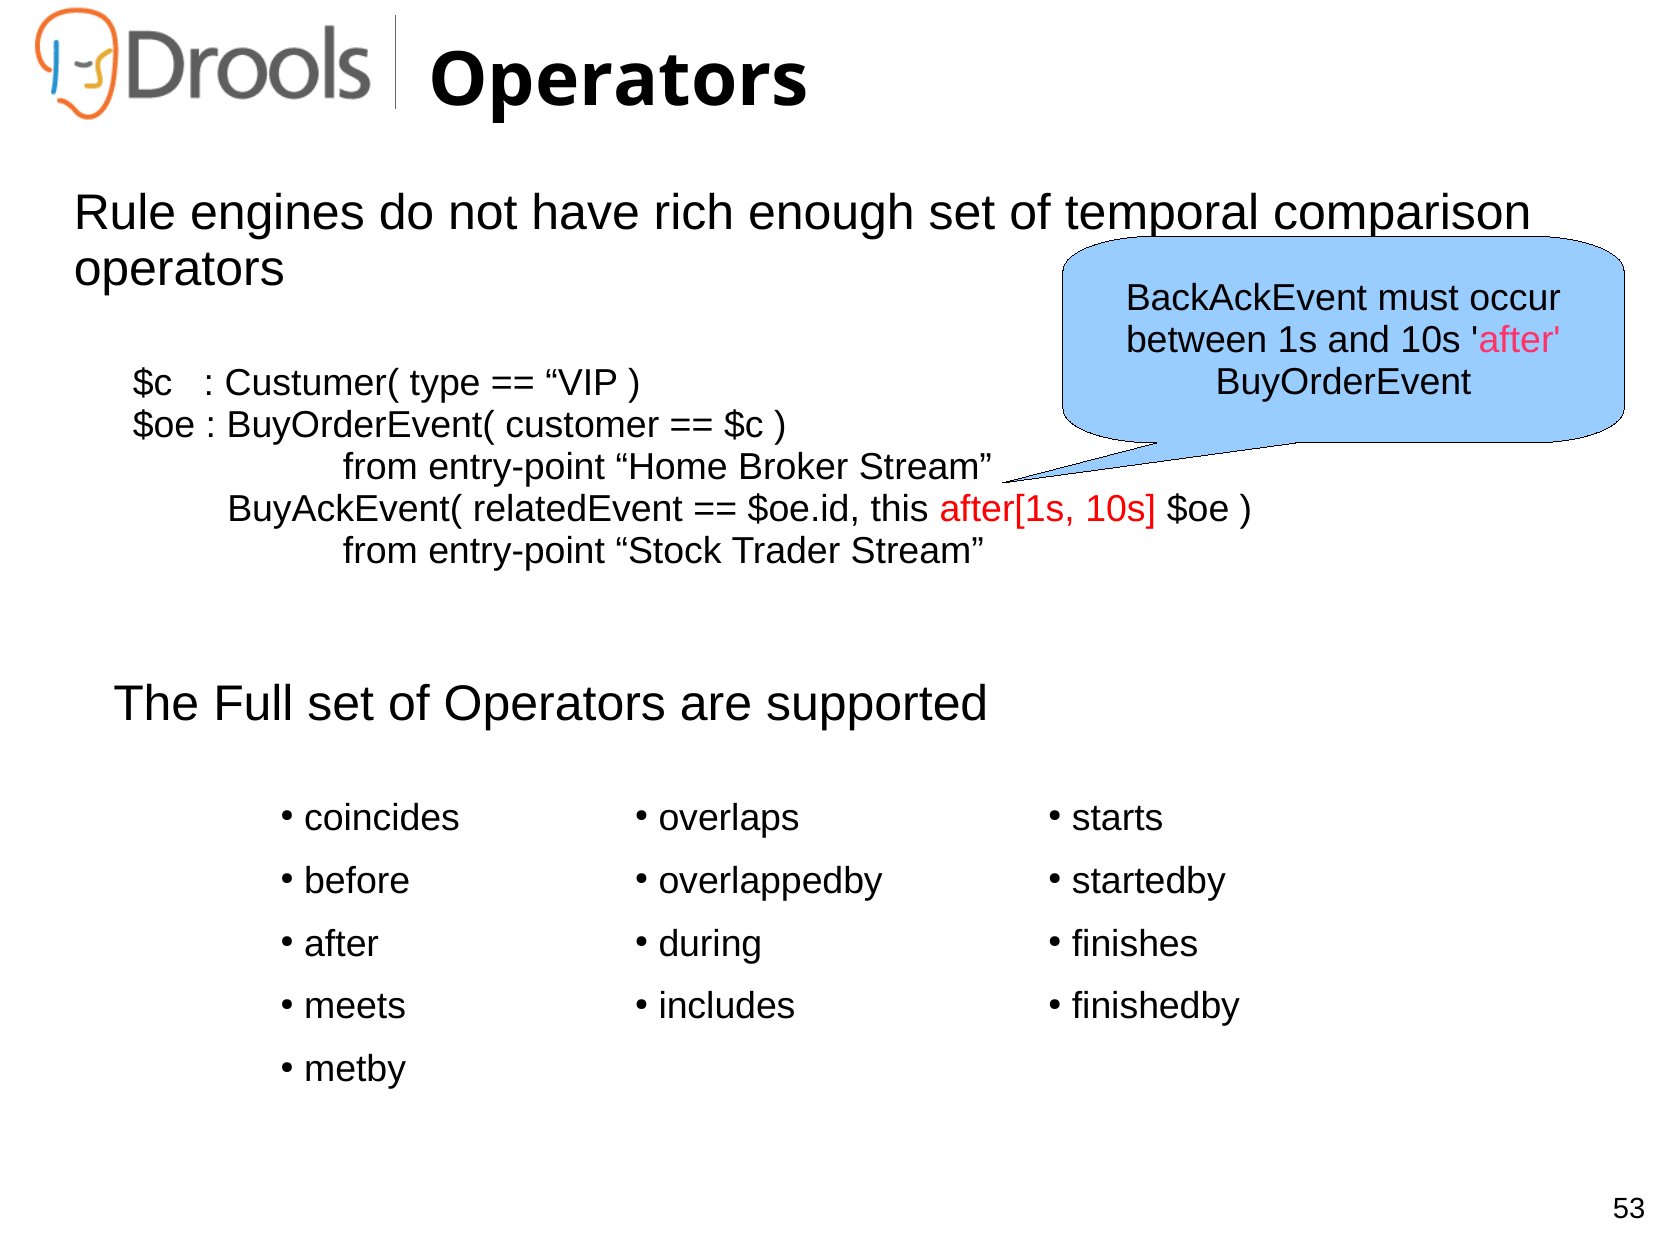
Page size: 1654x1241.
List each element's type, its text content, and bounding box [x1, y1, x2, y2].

text_box $c : Custumer( type == “VIP ) $oe : BuyOrderEvent( customer == $c ) from entry-point “Home Broker Stream” BuyAckEvent( relatedEvent == $oe.id, this after[1s, 10s] $oe ) from entry-point “Stock Trader Stream” [118, 354, 1270, 580]
text_box starts startedby finishes finishedby [1033, 767, 1354, 1152]
picture [29, 0, 384, 126]
title Operators [413, 17, 923, 139]
text_box overlaps overlappedby during includes [620, 767, 941, 1123]
text_box Rule engines do not have rich enough set of temporal comparison operators [59, 177, 1566, 304]
text_box coincides before after meets metby [265, 767, 587, 1123]
text_box The Full set of Operators are supported [98, 667, 1004, 739]
text_box BackAckEvent must occur between 1s and 10s 'after' BuyOrderEvent [1002, 236, 1625, 483]
